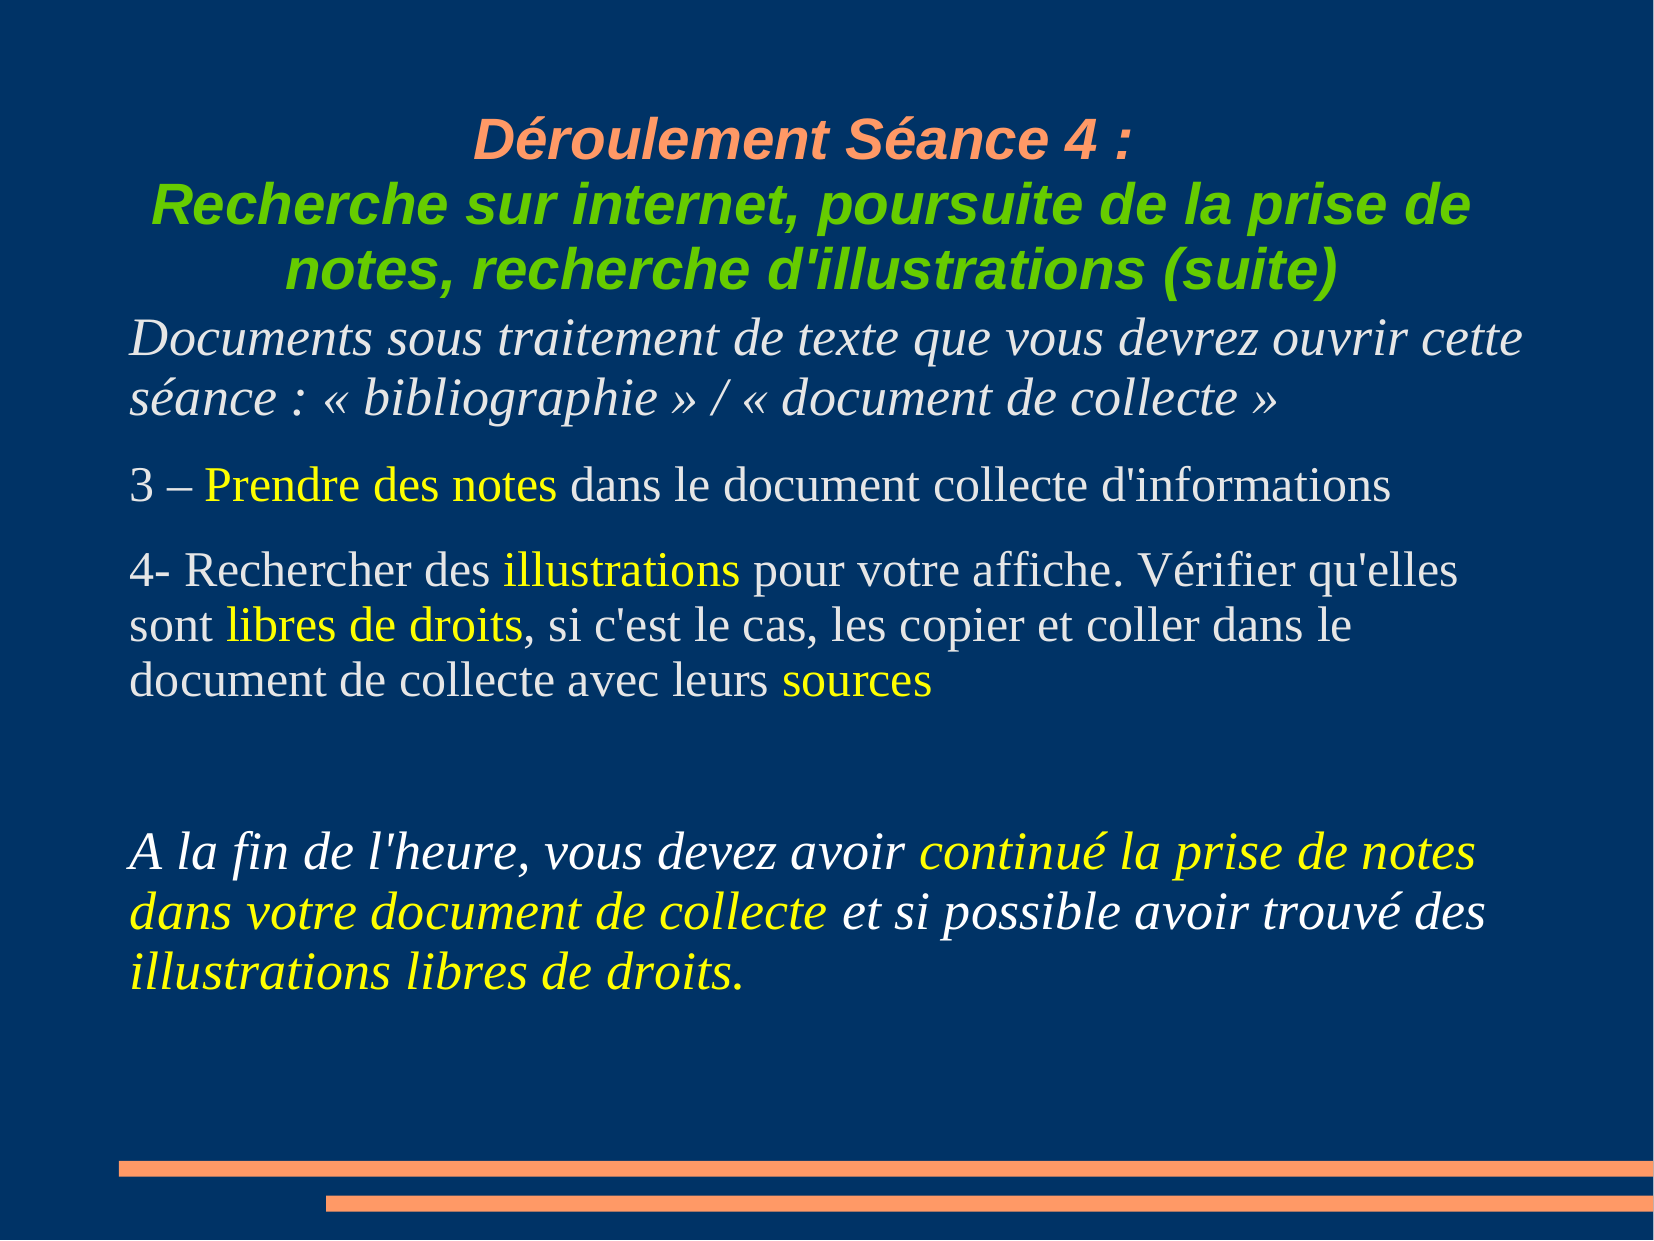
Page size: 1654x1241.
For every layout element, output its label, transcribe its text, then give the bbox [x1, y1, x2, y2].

list Documents sous traitement de texte que vous devrez ouvrir cette séance : « bibliographie » / « document de collecte » 3 – Prendre des notes dans le document collecte d'informations 4- Rechercher des illustrations pour votre affiche. Vérifier qu'elles sont libres de droits, si c'est le cas, les copier et coller dans le document de collecte avec leurs sources A la fin de l'heure, vous devez avoir continué la prise de notes dans votre document de collecte et si possible avoir trouvé des illustrations libres de droits. [59, 307, 1536, 1146]
title Déroulement Séance 4 : Recherche sur internet, poursuite de la prise de notes, recherche d'illustrations (suite) [106, 77, 1519, 307]
